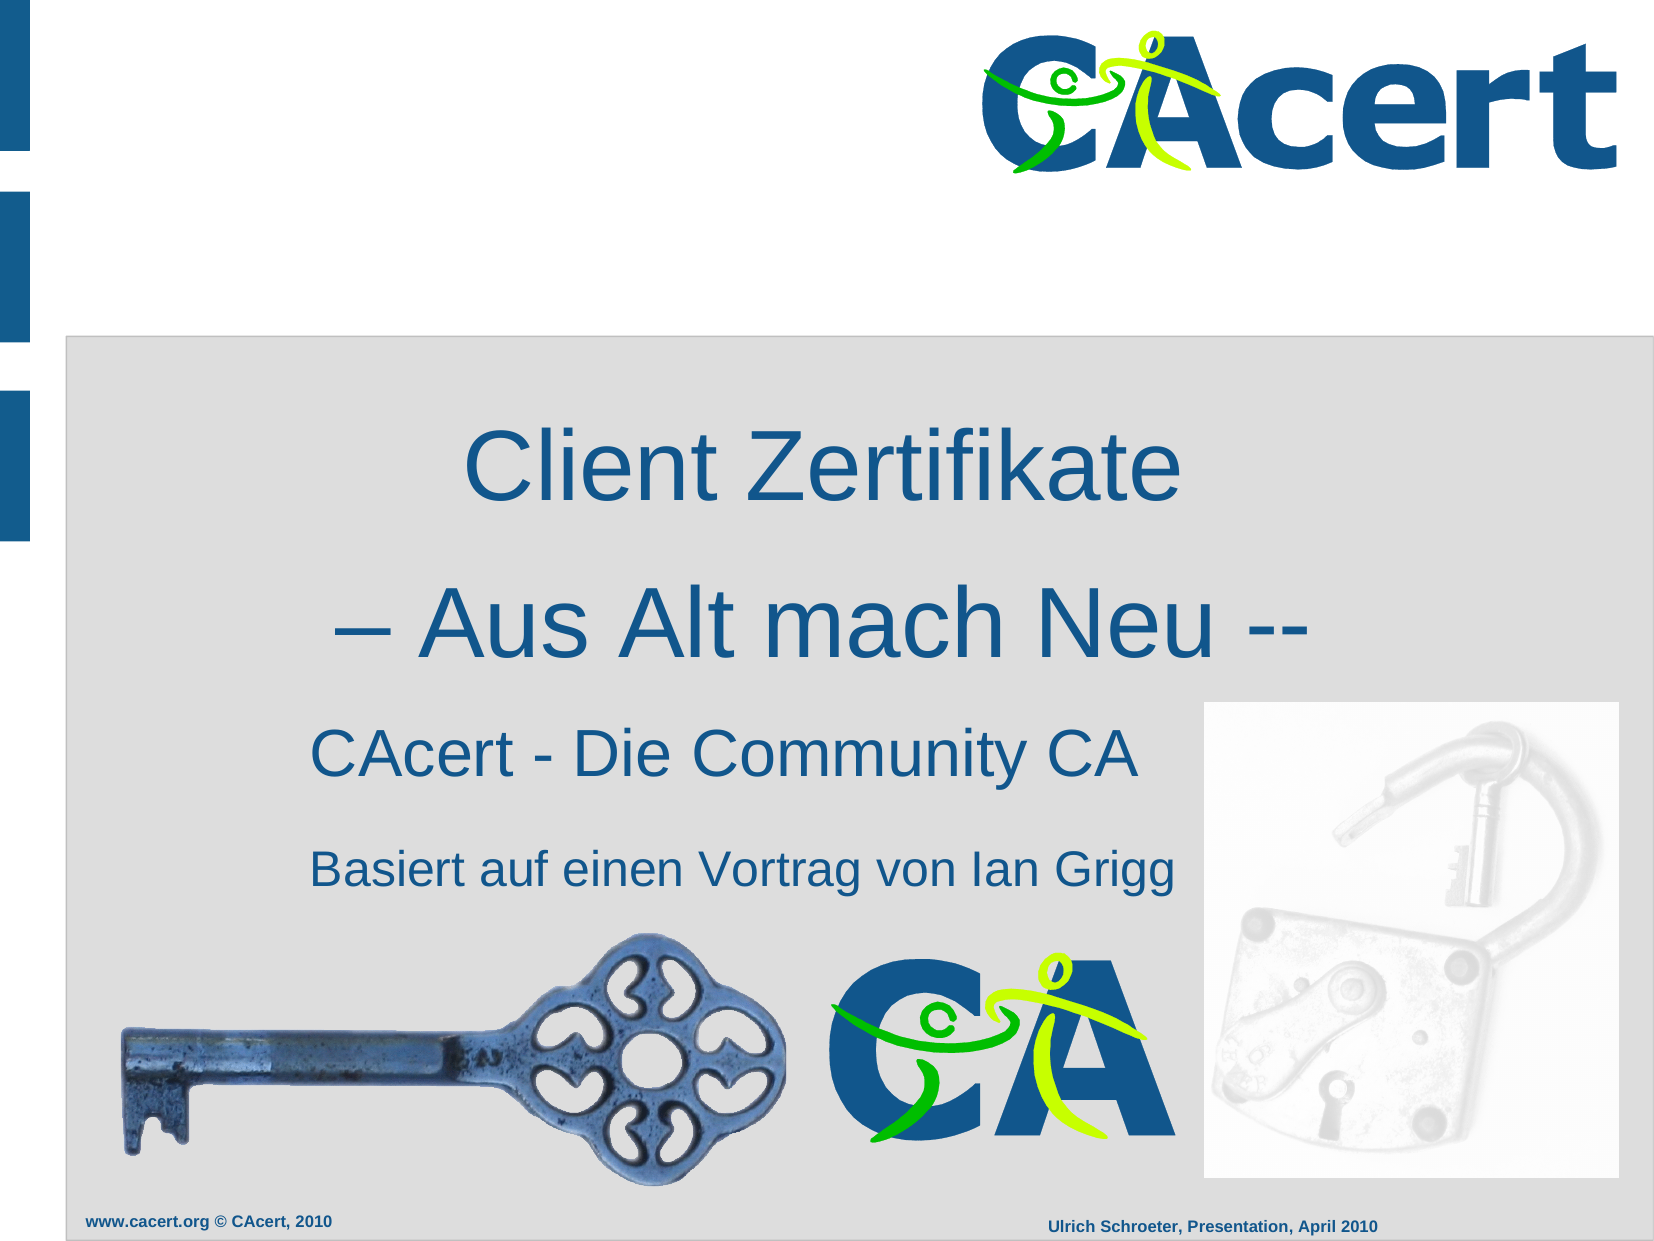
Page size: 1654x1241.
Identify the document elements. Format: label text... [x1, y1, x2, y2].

picture [1204, 702, 1619, 1178]
picture [826, 950, 1177, 1145]
title Client Zertifikate – Aus Alt mach Neu -- [118, 363, 1530, 680]
text_box CAcert - Die Community CA Basiert auf einen Vortrag von Ian Grigg [295, 708, 1193, 905]
picture [106, 915, 800, 1203]
